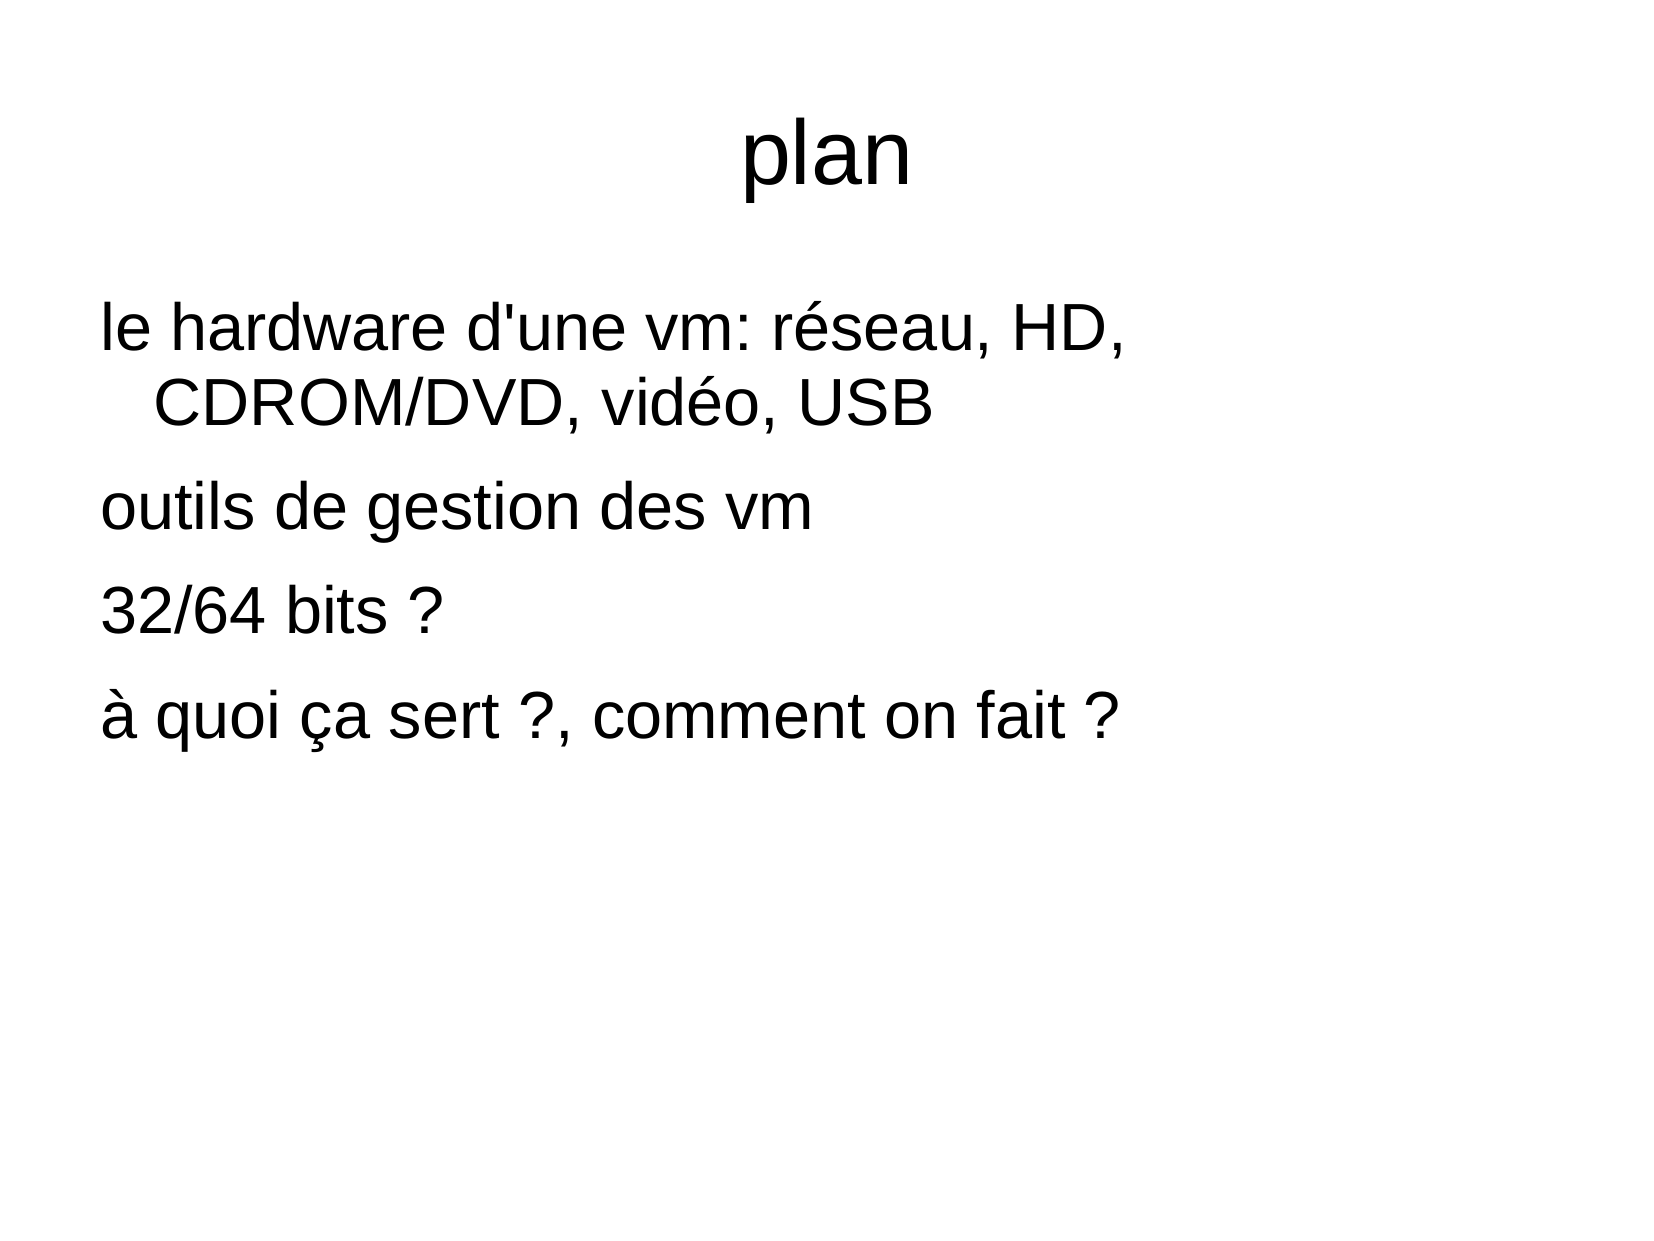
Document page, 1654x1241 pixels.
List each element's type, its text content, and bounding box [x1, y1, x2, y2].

list le hardware d'une vm: réseau, HD, CDROM/DVD, vidéo, USB outils de gestion des vm 32/64 bits ? à quoi ça sert ?, comment on fait ? [82, 290, 1571, 1109]
title plan [82, 49, 1571, 257]
